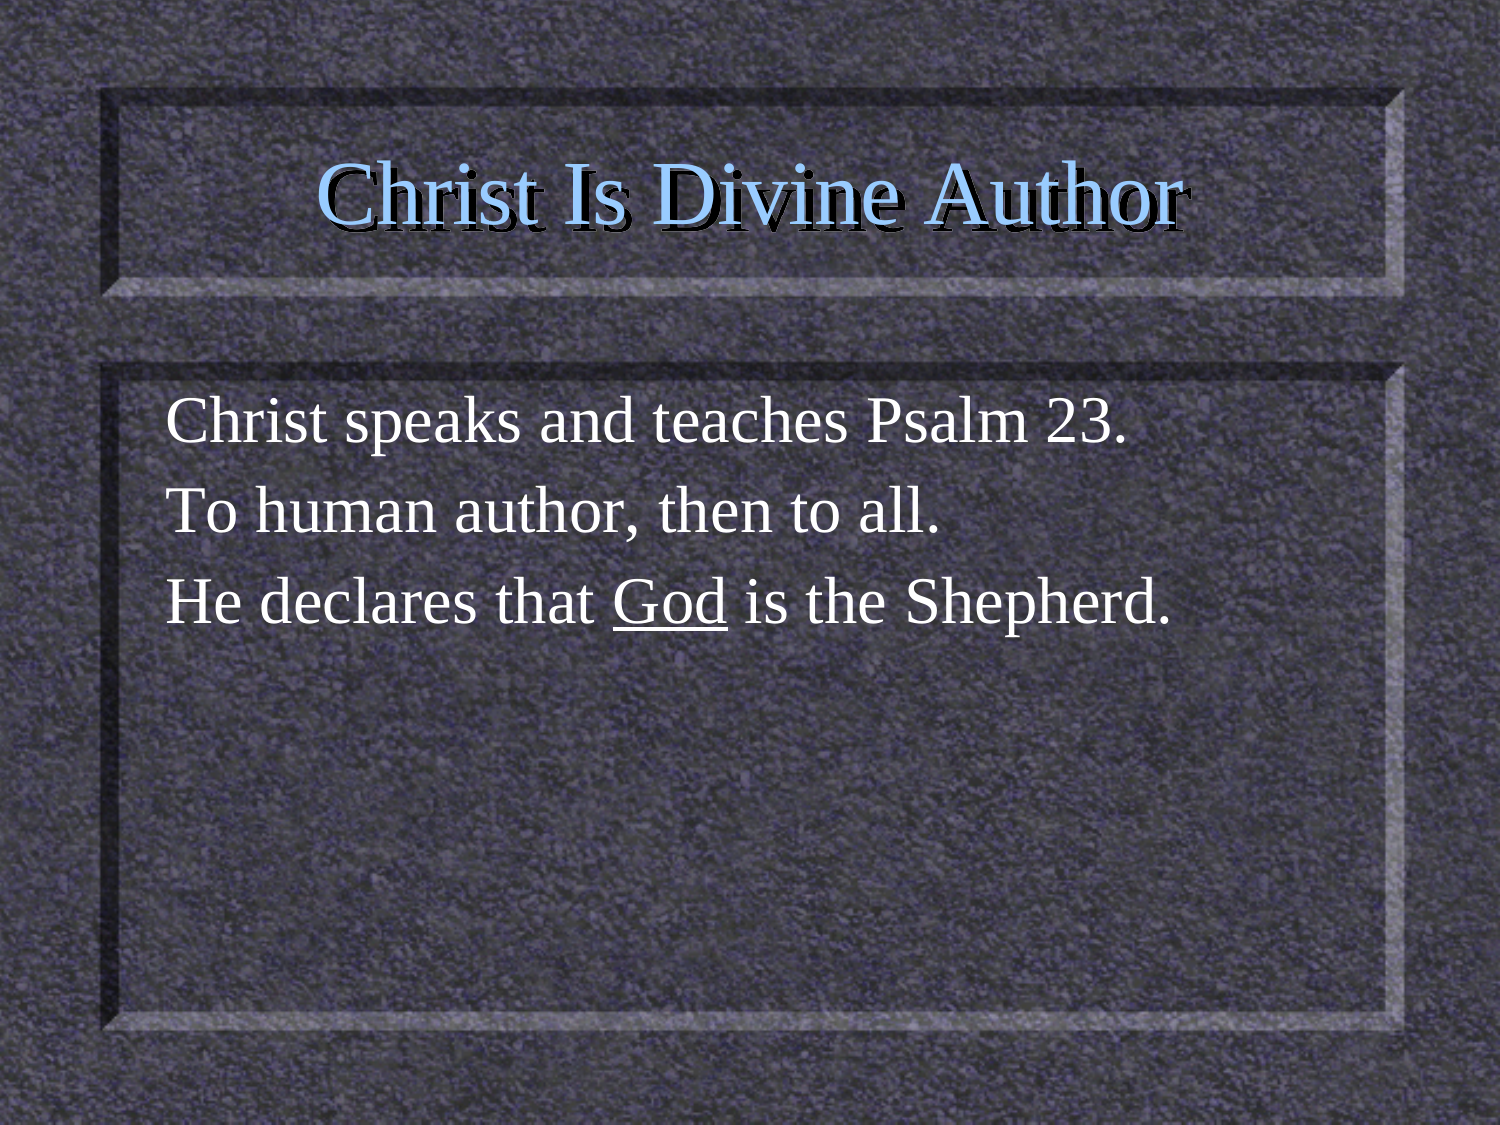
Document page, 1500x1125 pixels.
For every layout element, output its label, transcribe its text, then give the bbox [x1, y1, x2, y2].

picture [0, 0, 1500, 1125]
list Christ speaks and teaches Psalm 23. To human author, then to all. He declares that God is the Shepherd. [149, 374, 1375, 1000]
title Christ Is Divine Author [150, 135, 1351, 253]
